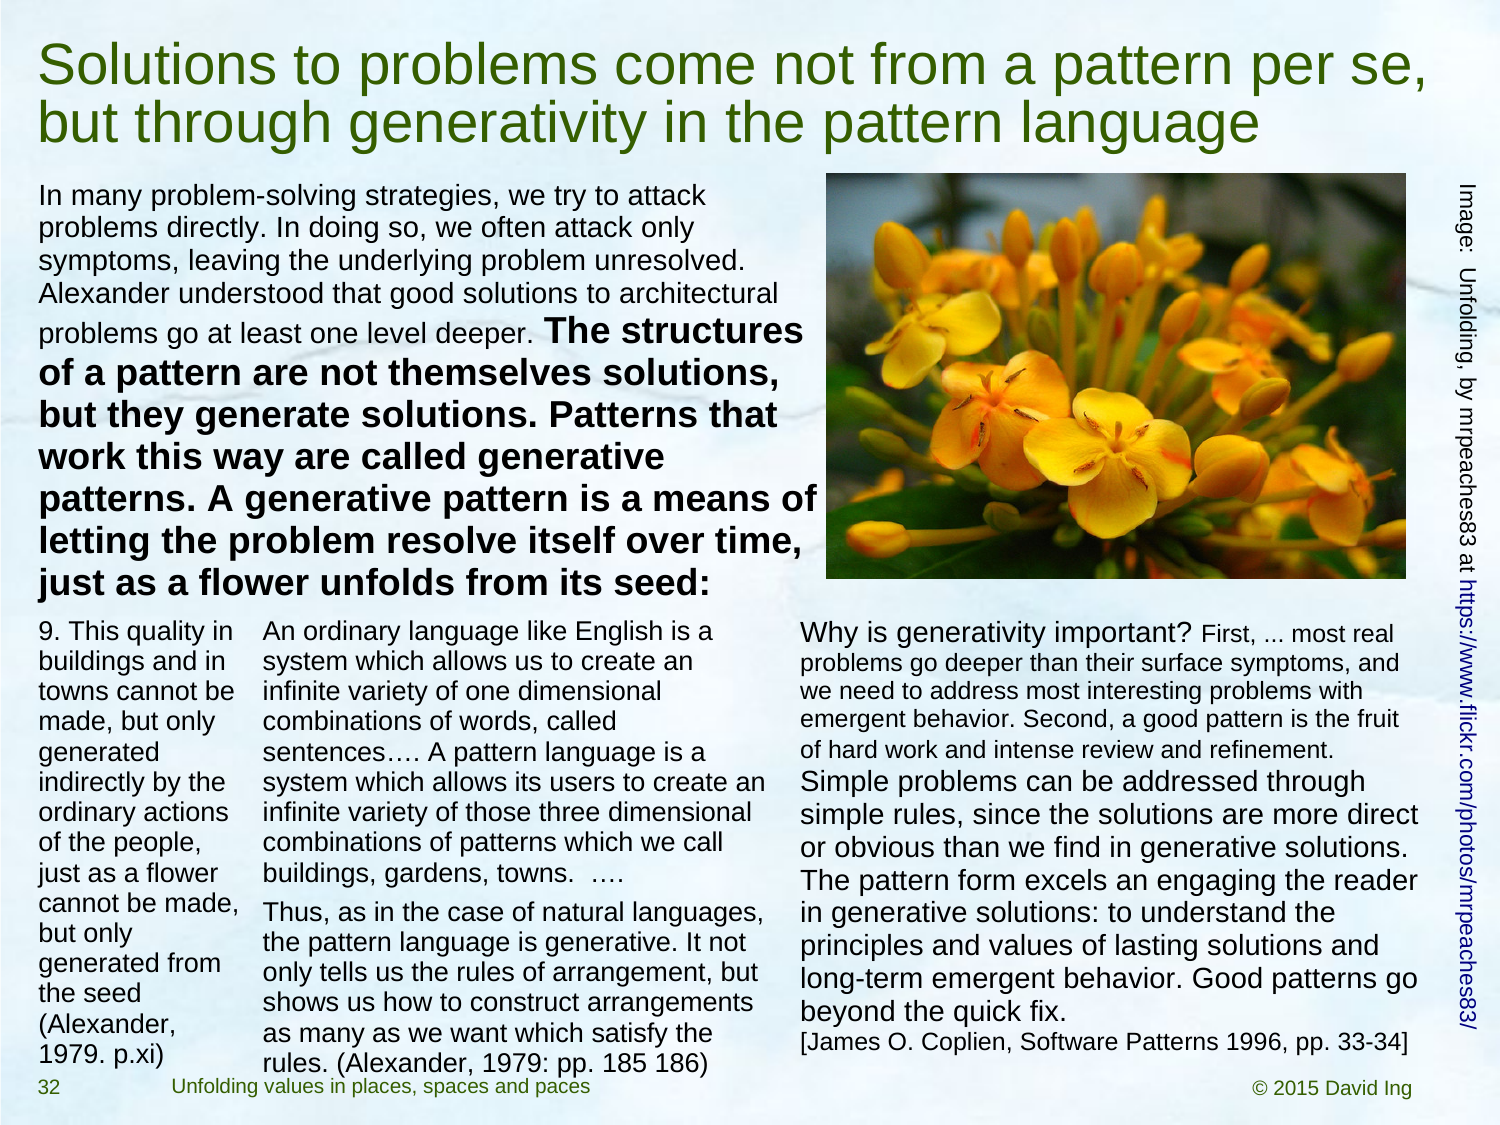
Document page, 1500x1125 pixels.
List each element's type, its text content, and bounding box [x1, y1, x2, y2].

text_box Why is generativity important? First, ... most real problems go deeper than their surface symptoms, and we need to address most interesting problems with emergent behavior. Second, a good pattern is the fruit of hard work and intense review and refinement. Simple problems can be addressed through simple rules, since the solutions are more direct or obvious than we find in generative solutions. The pattern form excels an engaging the reader in generative solutions: to understand the principles and values of lasting solutions and long-term emergent behavior. Good patterns go beyond the quick fix. [James O. Coplien, Software Patterns 1996, pp. 33-34] [785, 608, 1441, 1064]
text_box 9. This quality in buildings and in towns cannot be made, but only generated indirectly by the ordinary actions of the people, just as a flower cannot be made, but only generated from the seed (Alexander, 1979. p.xi) [23, 612, 248, 1077]
picture [0, 0, 1500, 1125]
text_box In many problem-solving strategies, we try to attack problems directly. In doing so, we often attack only symptoms, leaving the underlying problem unresolved. Alexander understood that good solutions to architectural problems go at least one level deeper. The structures of a pattern are not themselves solutions, but they generate solutions. Patterns that work this way are called generative patterns. A generative pattern is a means of letting the problem resolve itself over time, just as a flower unfolds from its seed: [23, 171, 839, 612]
text_box An ordinary language like English is a system which allows us to create an infinite variety of one dimensional combinations of words, called sentences…. A pattern language is a system which allows its users to create an infinite variety of those three dimensional combinations of patterns which we call buildings, gardens, towns. …. Thus, as in the case of natural languages, the pattern language is generative. It not only tells us the rules of arrangement, but shows us how to construct arrangements as many as we want which satisfy the rules. (Alexander, 1979: pp. 185 186) [248, 608, 792, 1086]
title Solutions to problems come not from a pattern per se, but through generativity in the pattern language [37, 37, 1463, 162]
text_box Image: Unfolding, by mrpeaches83 at https://www.flickr.com/photos/mrpeaches83/ [1440, 169, 1489, 1052]
